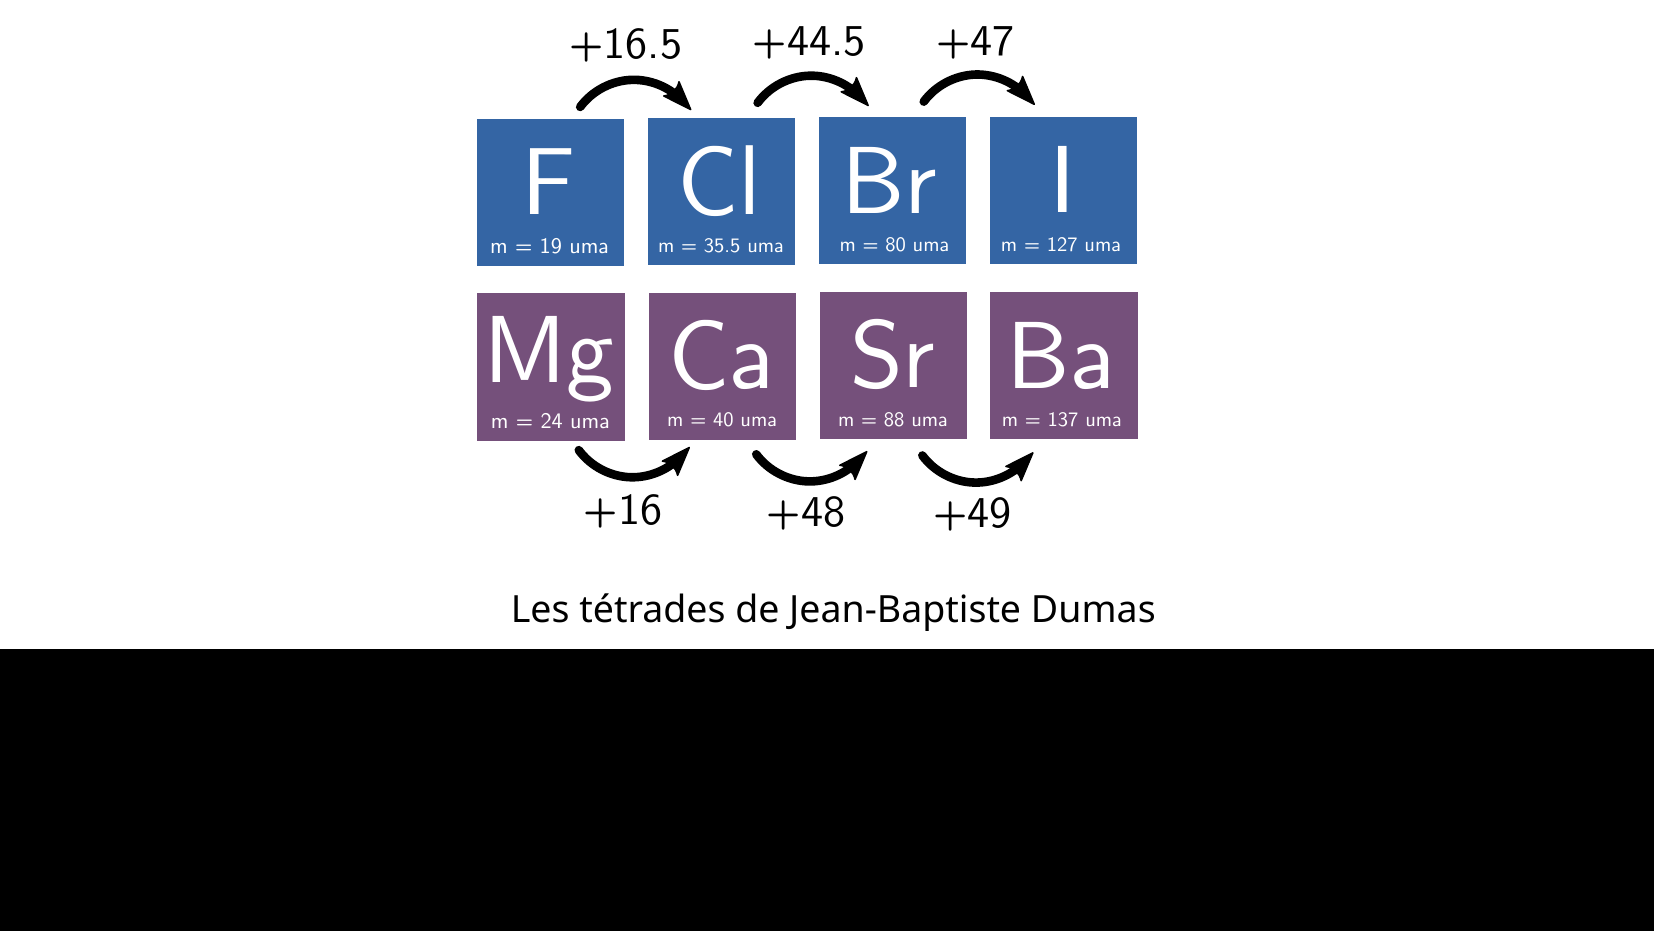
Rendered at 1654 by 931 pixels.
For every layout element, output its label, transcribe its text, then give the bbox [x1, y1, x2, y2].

text_box [0, 649, 1654, 931]
text_box Les tétrades de Jean-Baptiste Dumas [496, 574, 1110, 638]
picture [476, 25, 1138, 532]
